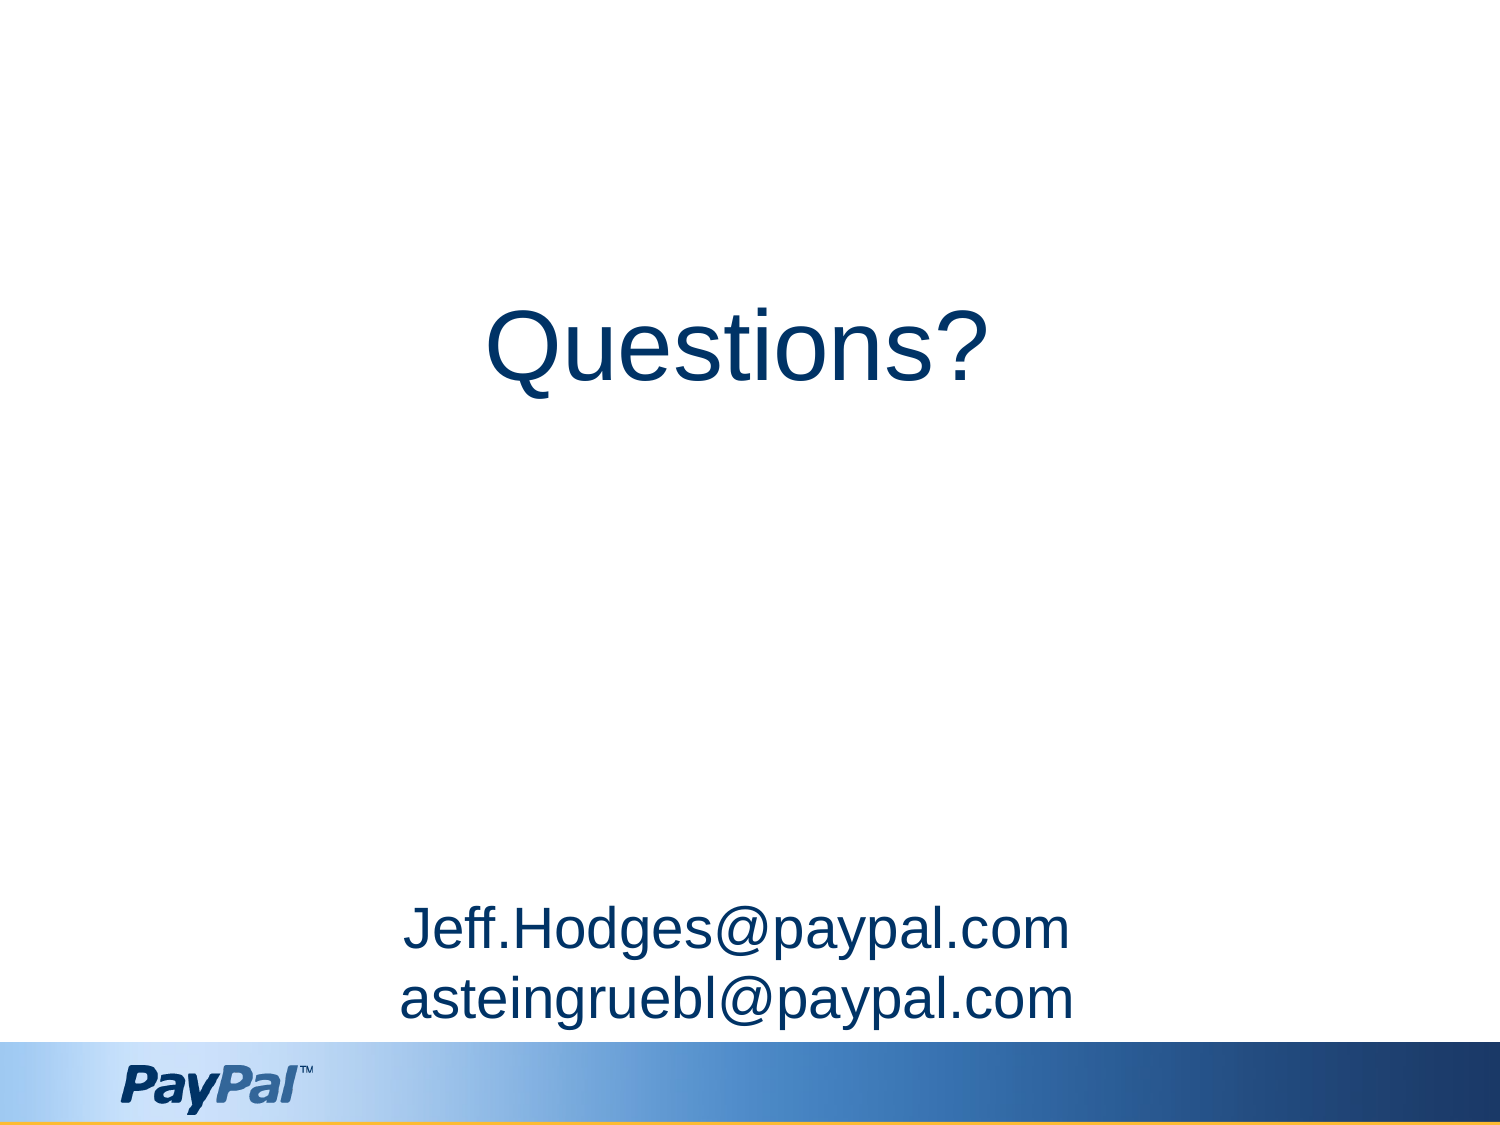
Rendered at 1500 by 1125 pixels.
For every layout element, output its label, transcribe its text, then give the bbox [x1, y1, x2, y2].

title Questions? Jeff.Hodges@paypal.com asteingruebl@paypal.com [62, 75, 1413, 1038]
